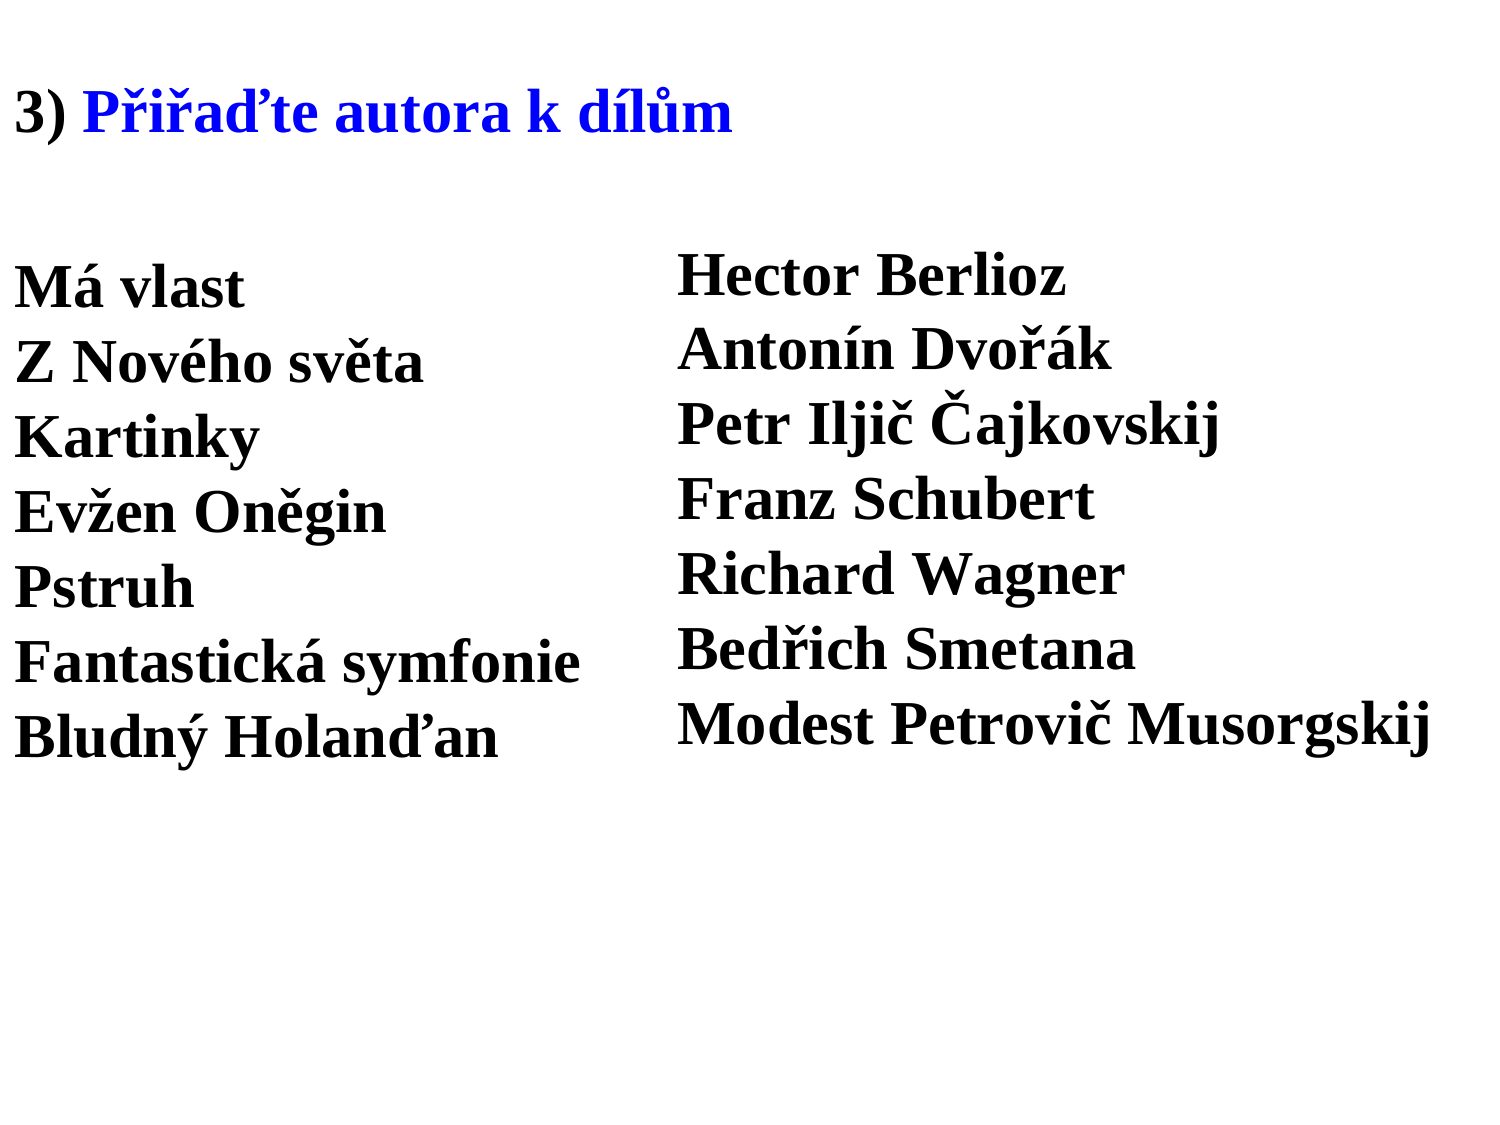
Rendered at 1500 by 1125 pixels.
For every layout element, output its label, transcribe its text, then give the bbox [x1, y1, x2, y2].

text_box Hector Berlioz Antonín Dvořák Petr Iljič Čajkovskij Franz Schubert Richard Wagner Bedřich Smetana Modest Petrovič Musorgskij [662, 224, 1450, 766]
text_box Má vlast Z Nového světa Kartinky Evžen Oněgin Pstruh Fantastická symfonie Bludný Holanďan [0, 237, 613, 778]
text_box 3) Přiřaďte autora k dílům [0, 62, 1500, 153]
